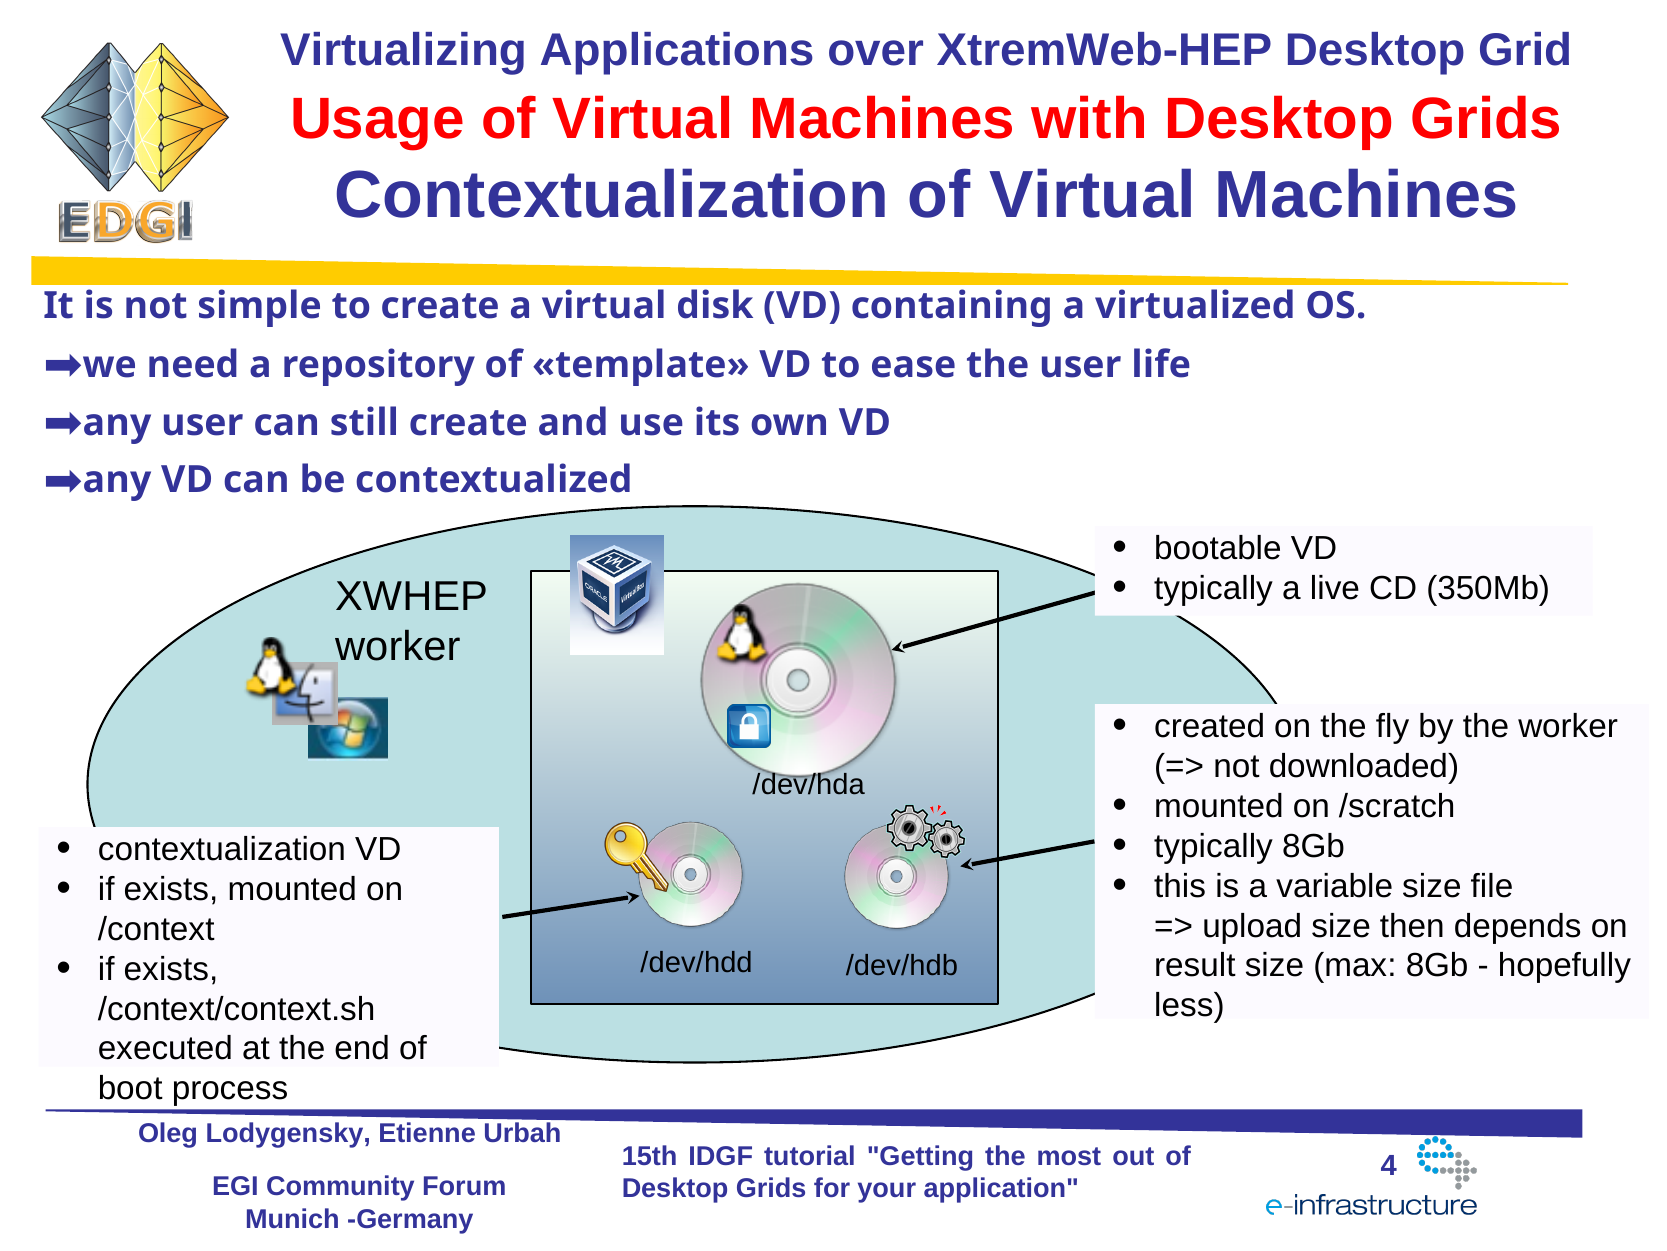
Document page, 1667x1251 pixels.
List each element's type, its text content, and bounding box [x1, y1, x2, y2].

text_box bootable VD typically a live CD (350Mb) [1094, 526, 1593, 616]
list It is not simple to create a virtual disk (VD) containing a virtualized OS. we need a repository of «template» VD to ease the user life any user can still create and use its own VD any VD can be contextualized [35, 273, 1418, 509]
picture [31, 37, 238, 249]
text_box /dev/hdd [633, 943, 761, 979]
text_box contextualization VD if exists, mounted on /context if exists, /context/context.sh executed at the end of boot process [38, 827, 499, 1067]
text_box Virtualizing Applications over XtremWeb-HEP Desktop Grid Usage of Virtual Machines with Desktop Grids Contextualization of Virtual Machines [270, 12, 1583, 238]
picture [843, 804, 966, 932]
text_box XWHEP worker [327, 568, 496, 669]
text_box created on the fly by the worker (=> not downloaded) mounted on /scratch typically 8Gb this is a variable size file => upload size then depends on result size (max: 8Gb - hopefully less) [1094, 704, 1649, 1019]
picture [1266, 1136, 1477, 1215]
text_box /dev/hdb [838, 945, 966, 981]
text_box [87, 509, 1277, 1063]
picture [602, 820, 746, 930]
text_box /dev/hda [745, 765, 873, 801]
picture [699, 581, 903, 784]
picture [570, 535, 664, 655]
picture [243, 637, 388, 761]
